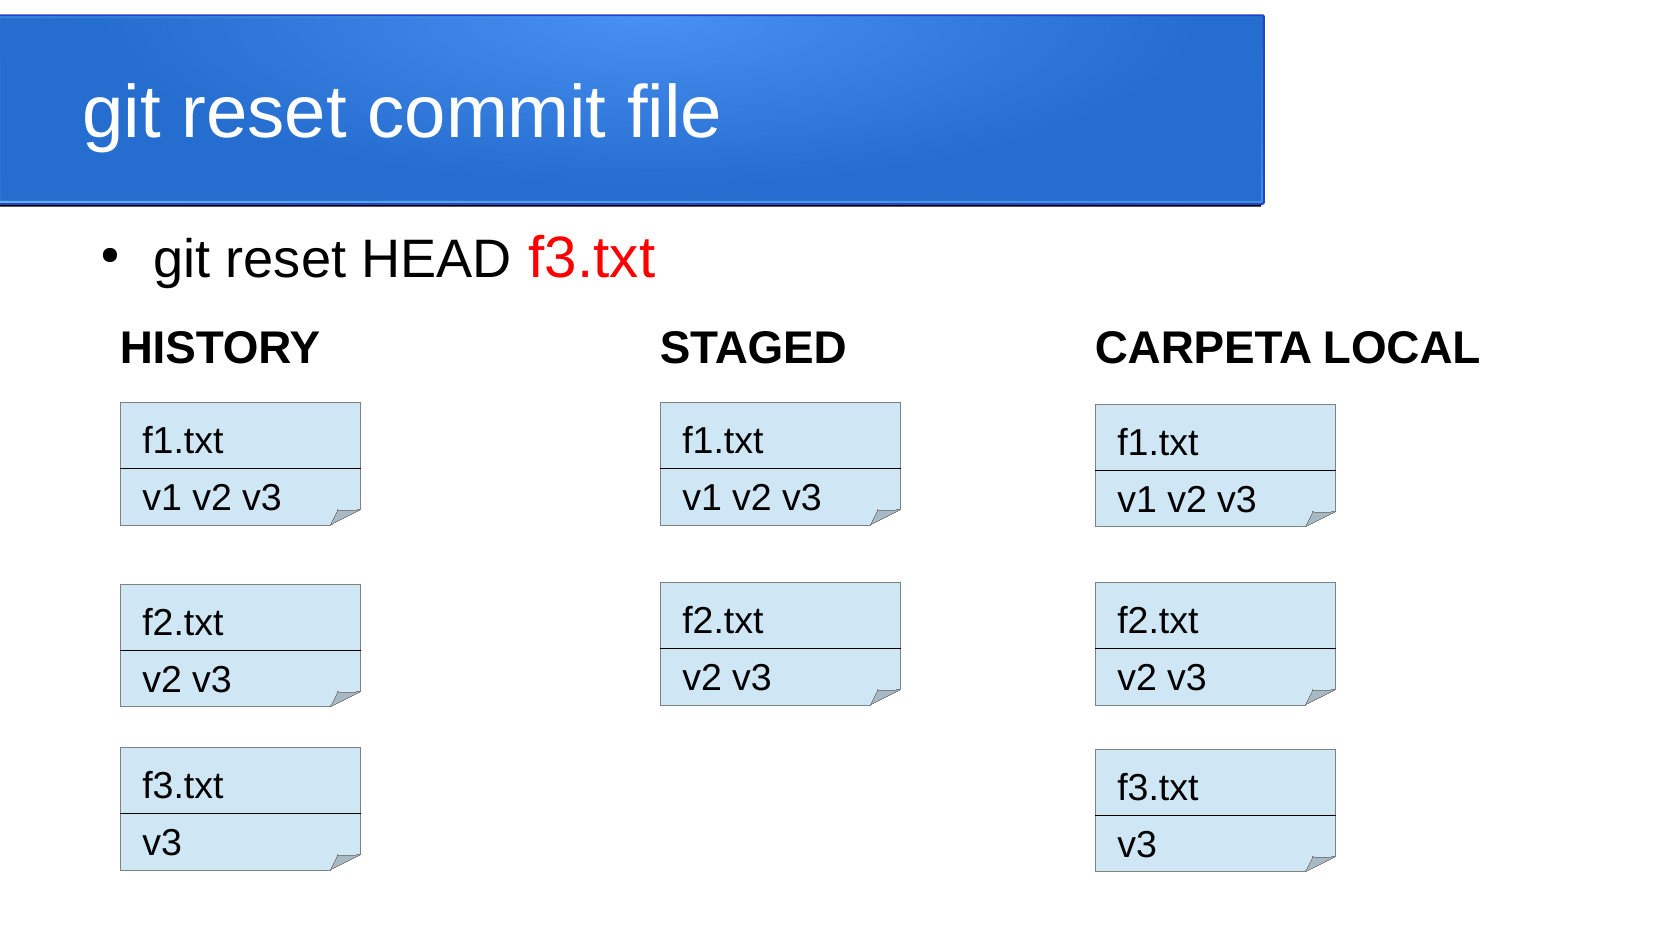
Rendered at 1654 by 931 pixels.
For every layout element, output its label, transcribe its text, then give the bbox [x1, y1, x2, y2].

text_box [871, 469, 901, 525]
text_box v2 v3 [1102, 649, 1238, 706]
text_box [1095, 749, 1336, 815]
text_box [1095, 816, 1102, 872]
text_box [1291, 471, 1336, 527]
text_box [660, 649, 667, 706]
text_box [331, 469, 361, 525]
text_box [1095, 649, 1102, 706]
text_box STAGED [645, 315, 1006, 382]
title git reset commit file [82, 35, 1235, 189]
text_box CARPETA LOCAL [1080, 315, 1546, 432]
text_box f1.txt [127, 412, 248, 468]
text_box [1095, 404, 1336, 470]
text_box [120, 584, 361, 650]
text_box f2.txt [667, 592, 788, 648]
text_box f1.txt [667, 412, 788, 468]
text_box v3 [1102, 816, 1238, 873]
text_box [120, 651, 127, 707]
text_box [660, 469, 667, 526]
list git reset HEAD f3.txt [82, 224, 1571, 901]
text_box HISTORY [105, 315, 466, 382]
text_box f1.txt [1102, 414, 1223, 470]
text_box f3.txt [127, 757, 248, 813]
text_box [803, 649, 901, 706]
text_box [120, 814, 127, 871]
text_box v1 v2 v3 [667, 469, 871, 526]
text_box f2.txt [1102, 592, 1223, 648]
text_box [660, 582, 901, 648]
text_box [1095, 471, 1102, 527]
text_box [1238, 649, 1336, 706]
text_box [120, 402, 361, 468]
text_box v2 v3 [667, 649, 803, 706]
text_box f3.txt [1102, 759, 1223, 815]
text_box [263, 814, 361, 871]
text_box v1 v2 v3 [127, 469, 331, 526]
text_box [120, 469, 127, 526]
text_box v2 v3 [127, 651, 263, 708]
text_box v1 v2 v3 [1102, 471, 1291, 528]
text_box [1238, 816, 1336, 872]
text_box v3 [127, 814, 263, 871]
text_box [263, 651, 361, 707]
text_box [660, 402, 901, 468]
text_box [1095, 582, 1336, 648]
text_box [120, 747, 361, 813]
text_box f2.txt [127, 594, 248, 650]
